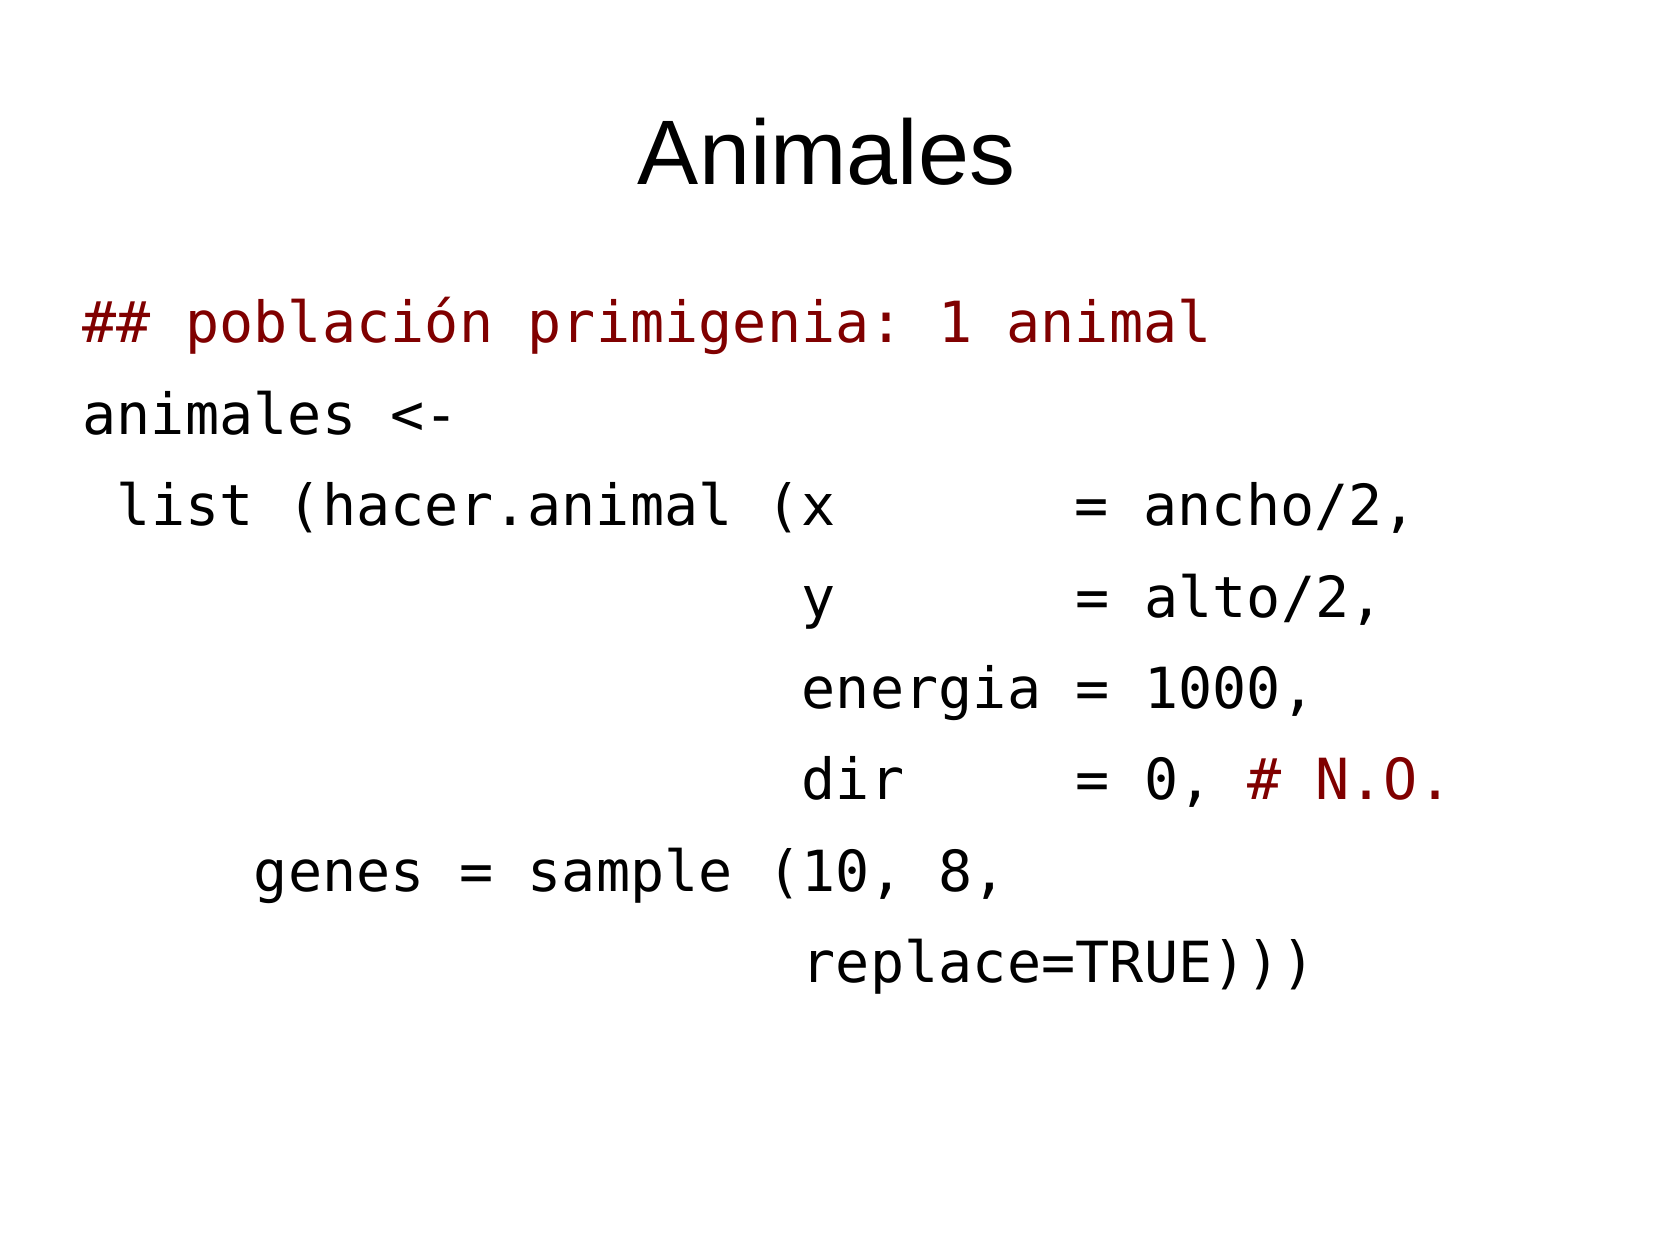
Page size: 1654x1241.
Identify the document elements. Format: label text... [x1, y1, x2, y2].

title Animales [82, 49, 1571, 257]
list ## población primigenia: 1 animal animales <- list (hacer.animal (x = ancho/2, y = alto/2, energia = 1000, dir = 0, # N.O. genes = sample (10, 8, replace=TRUE))) [82, 290, 1571, 1010]
